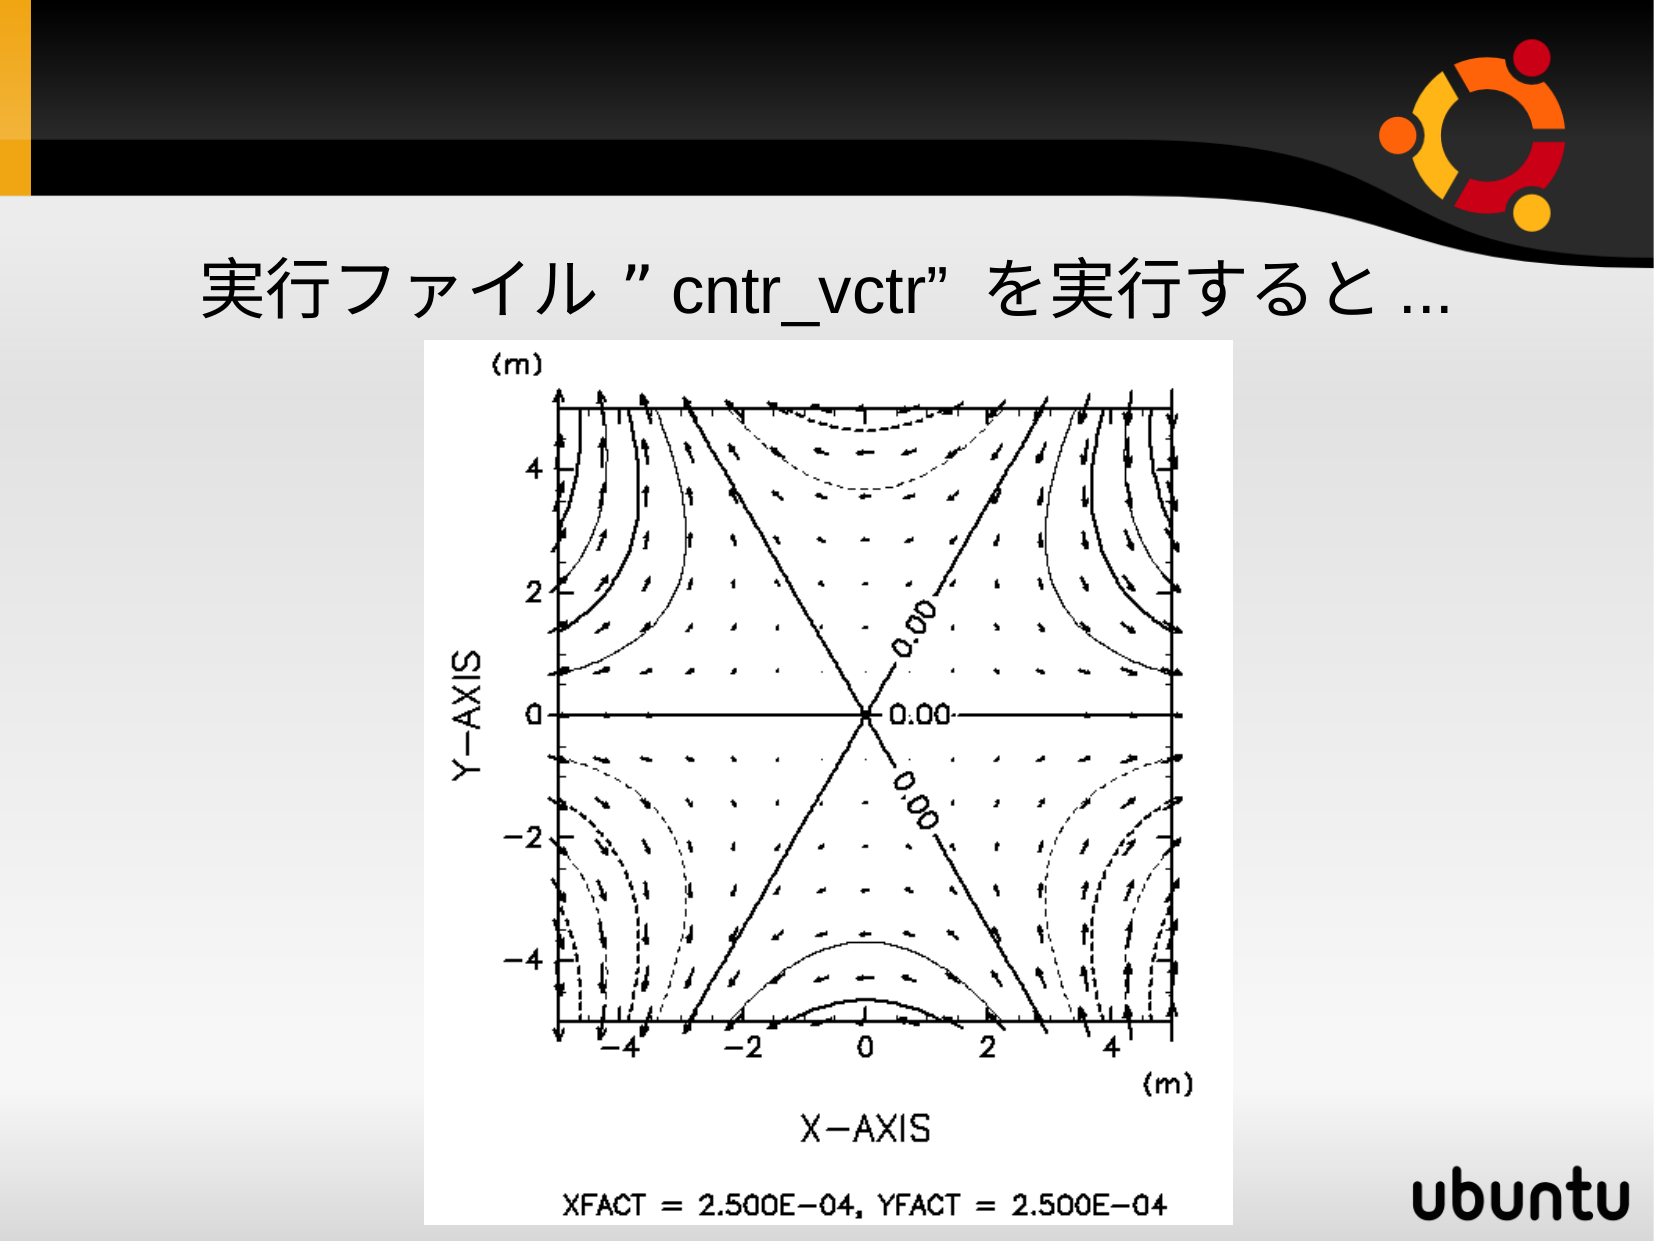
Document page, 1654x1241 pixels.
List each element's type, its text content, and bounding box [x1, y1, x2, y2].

subtitle 実行ファイル ”cntr_vctr” を実行すると... [82, 232, 1571, 349]
picture [0, 0, 1654, 1241]
